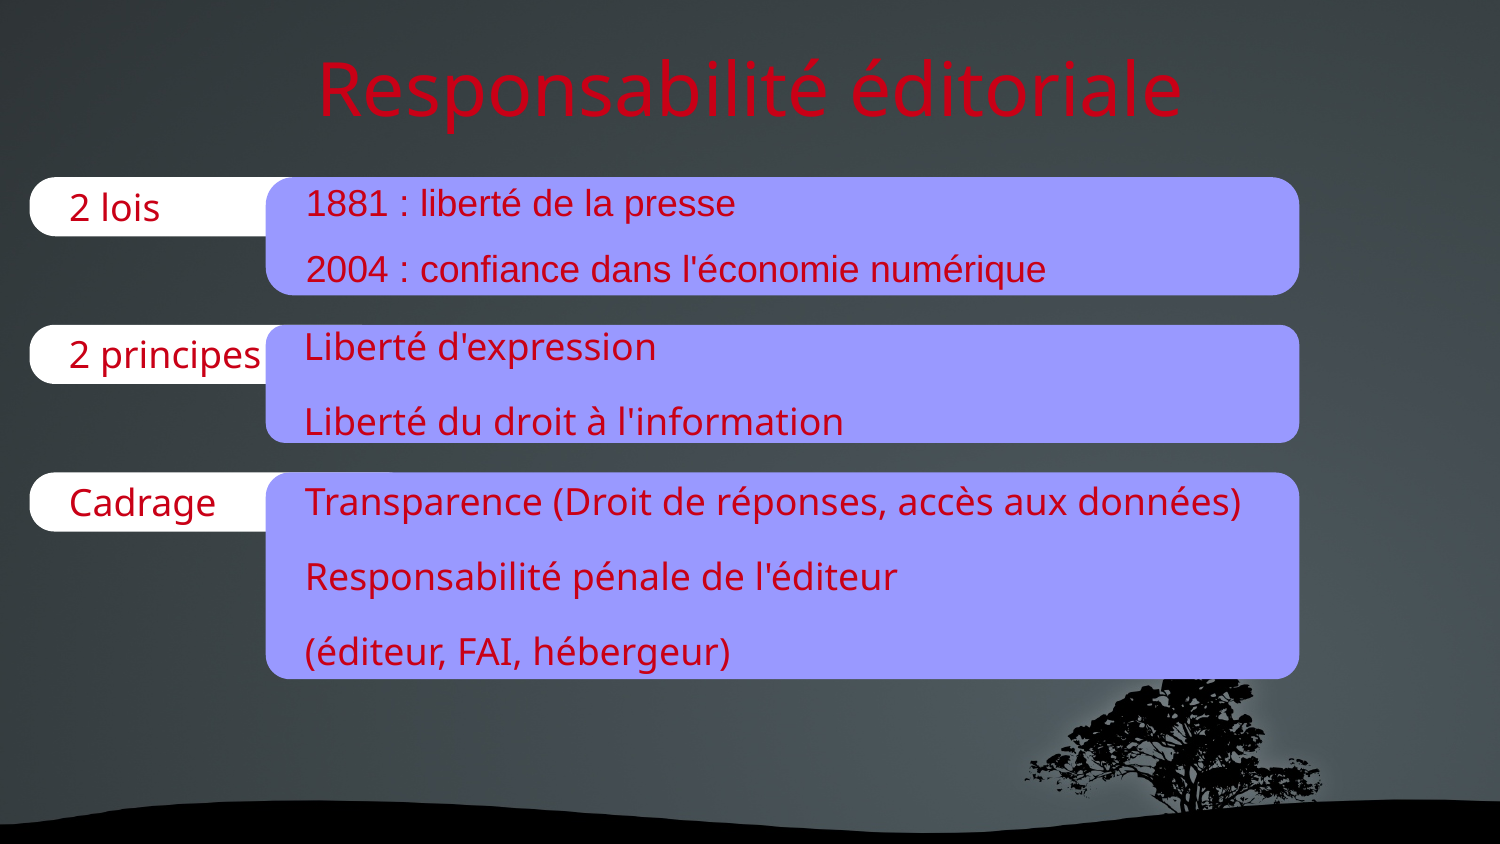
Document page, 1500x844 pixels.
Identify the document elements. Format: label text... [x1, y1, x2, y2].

picture [0, 0, 1500, 844]
text_box 2 lois [29, 177, 286, 237]
text_box Liberté d'expression Liberté du droit à l'information [265, 324, 1300, 443]
text_box 2 principes [29, 324, 283, 384]
text_box 1881 : liberté de la presse 2004 : confiance dans l'économie numérique [265, 177, 1300, 296]
text_box Responsabilité éditoriale [75, 33, 1425, 175]
text_box Cadrage [29, 472, 284, 532]
text_box Transparence (Droit de réponses, accès aux données) Responsabilité pénale de l'éditeur (éditeur, FAI, hébergeur) [265, 472, 1300, 680]
